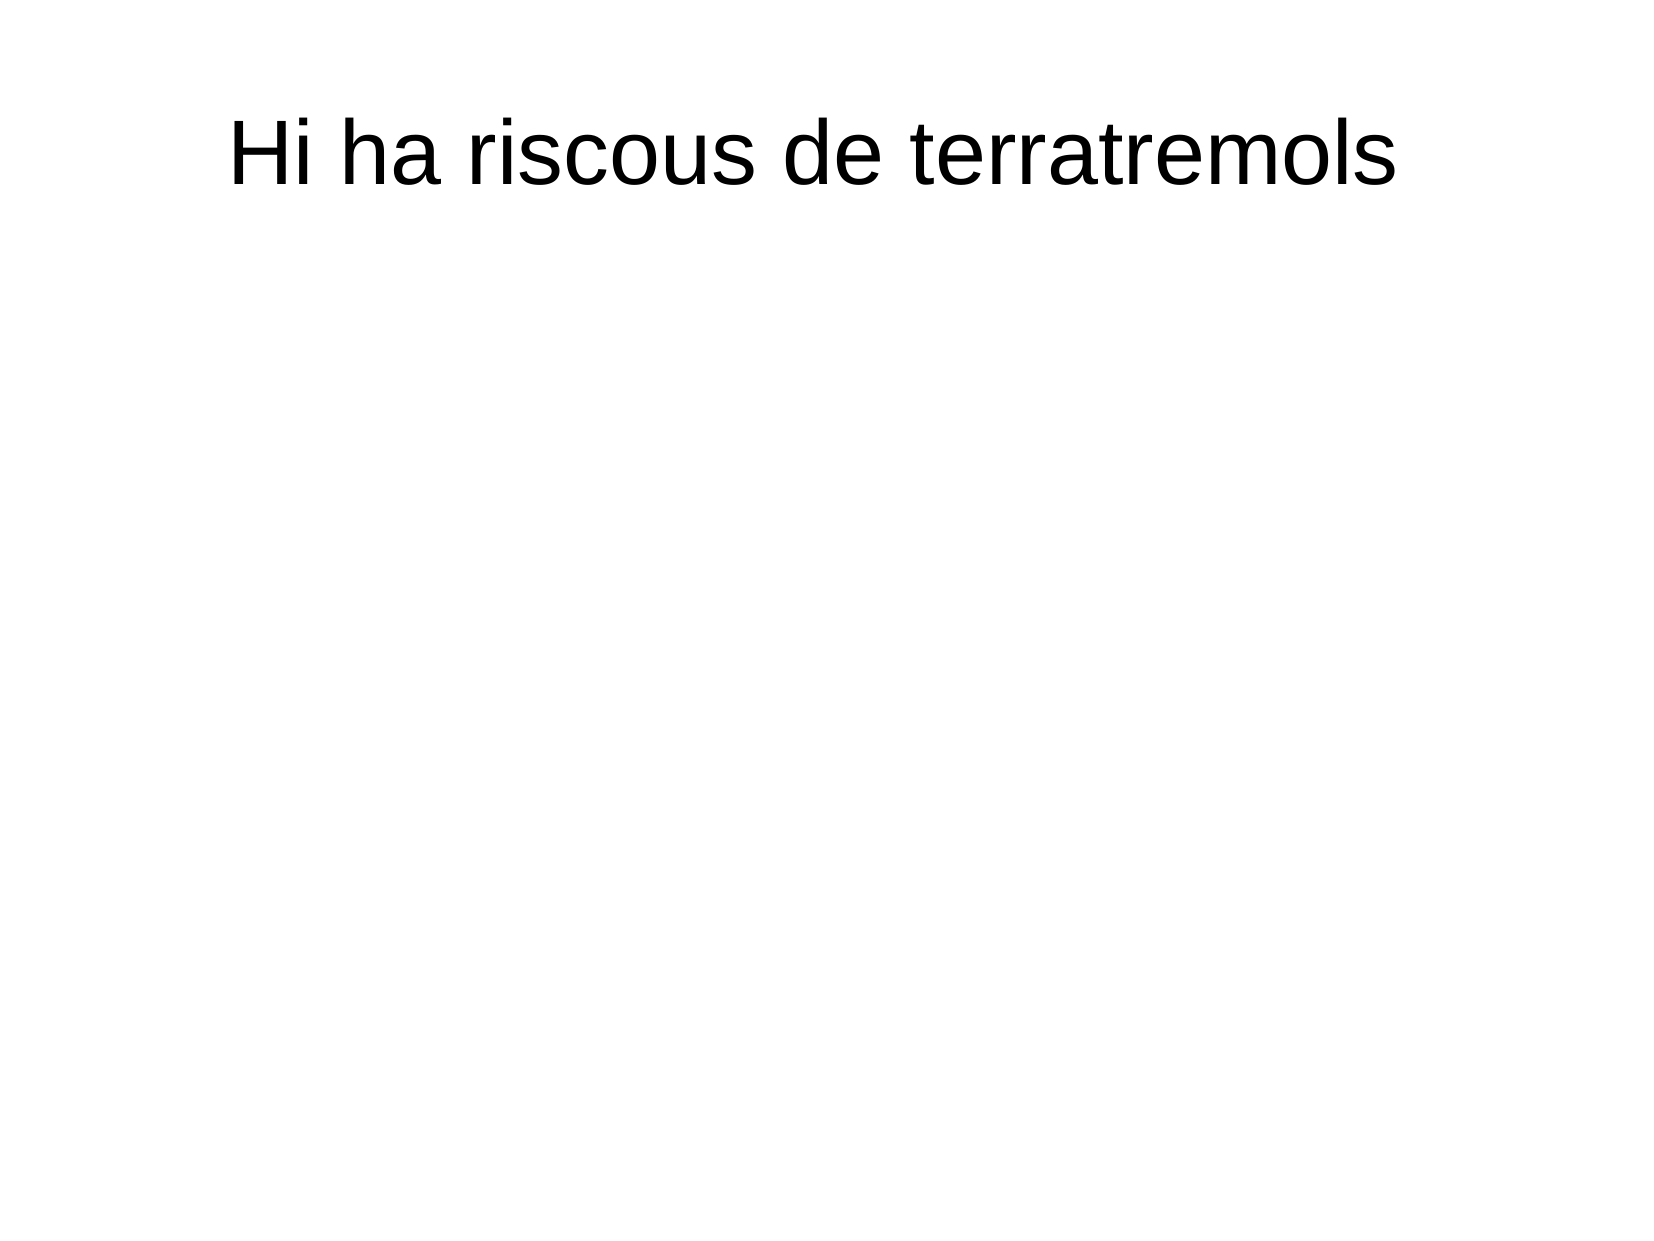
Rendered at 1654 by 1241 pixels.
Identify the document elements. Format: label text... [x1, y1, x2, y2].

title Hi ha riscous de terratremols [82, 49, 1571, 257]
